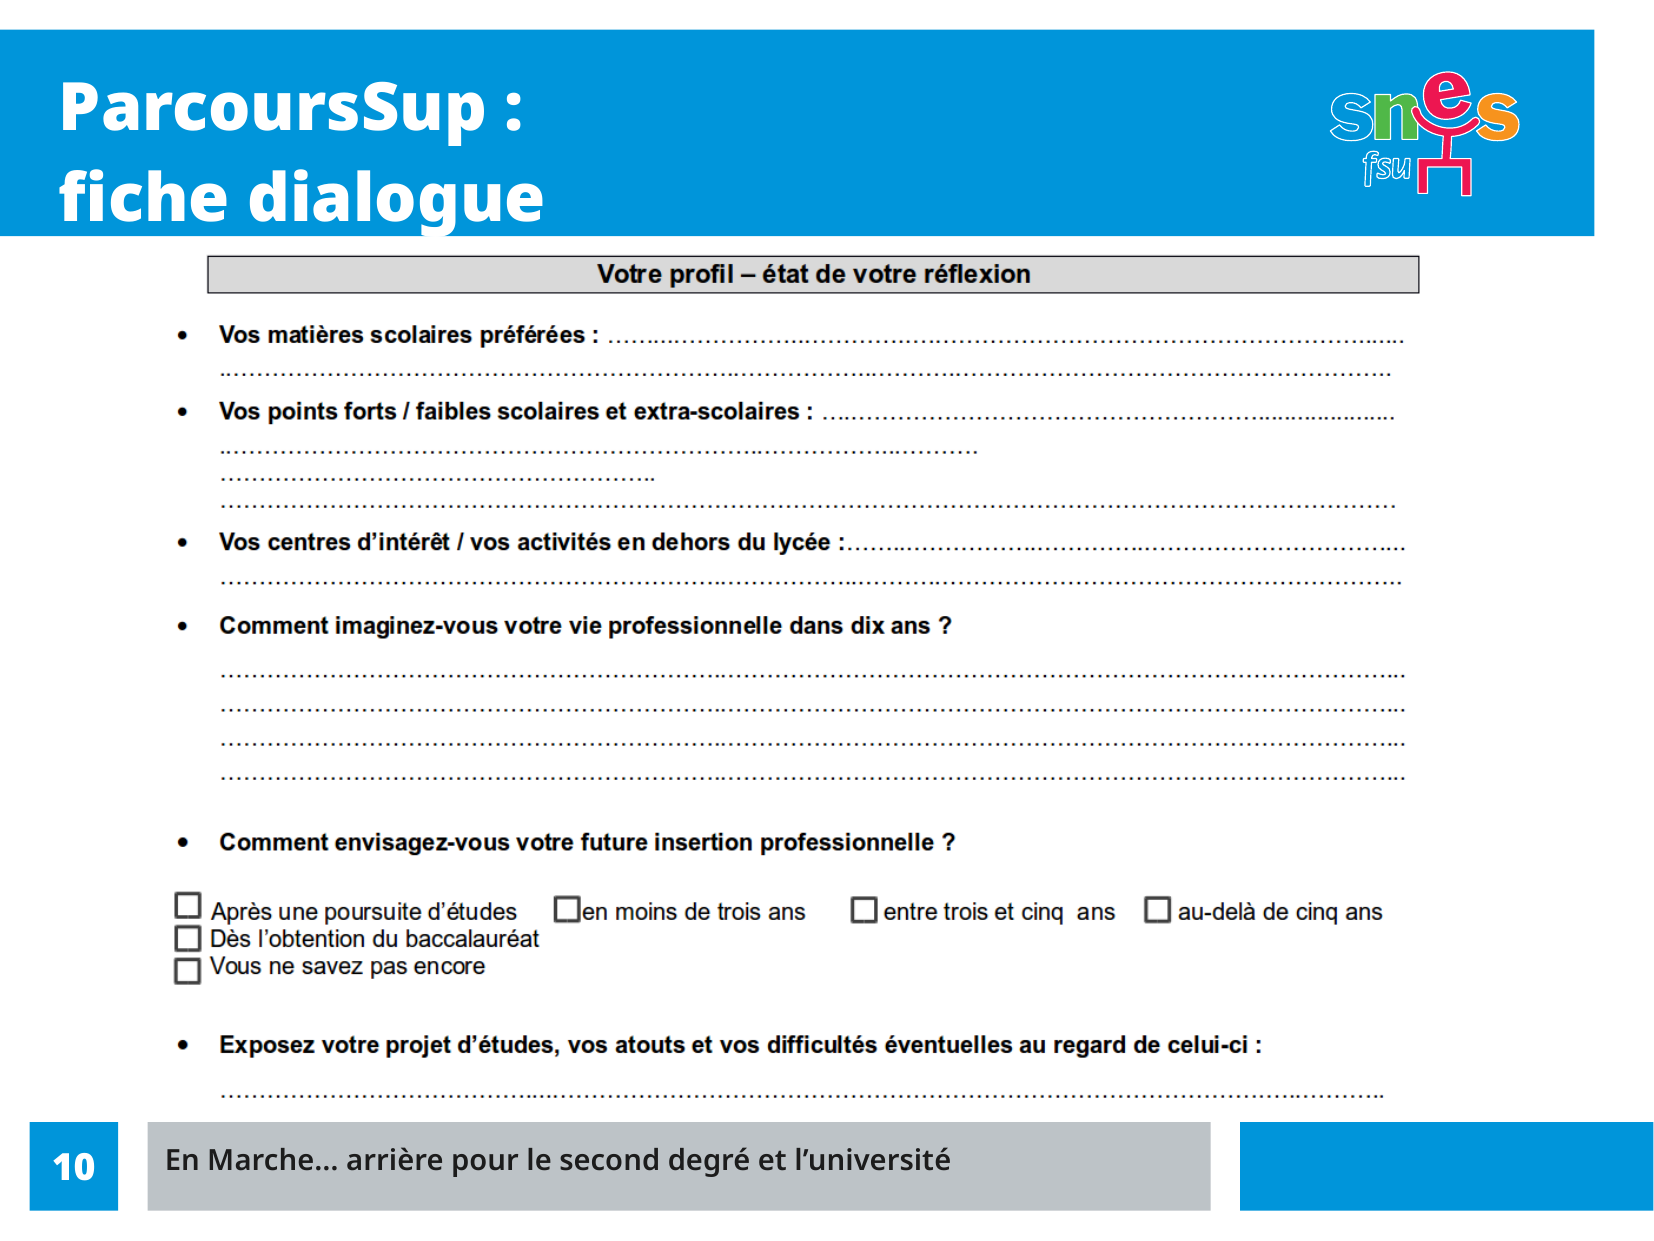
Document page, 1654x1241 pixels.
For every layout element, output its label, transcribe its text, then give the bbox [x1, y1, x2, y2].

picture [151, 250, 1449, 1120]
list En Marche… arrière pour le second degré et l’université [164, 1139, 1183, 1217]
title ParcoursSup : fiche dialogue [59, 59, 1595, 207]
